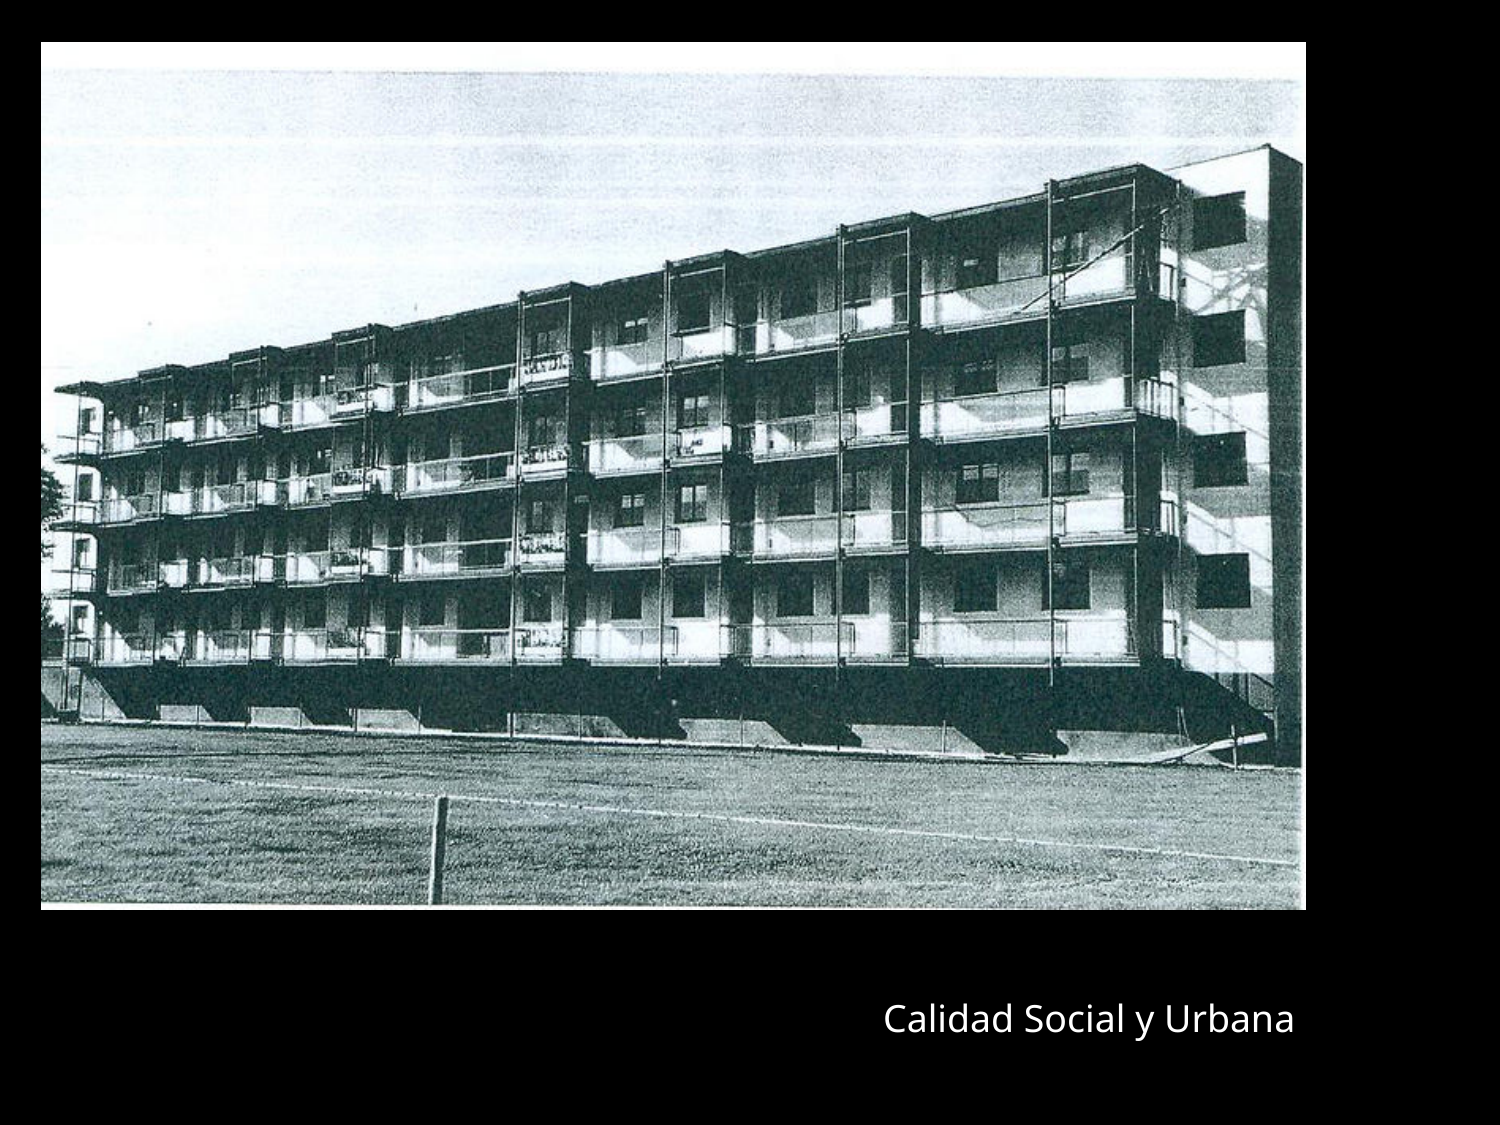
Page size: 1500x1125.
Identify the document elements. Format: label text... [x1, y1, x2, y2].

text_box Calidad Social y Urbana [868, 987, 1408, 1049]
picture [41, 42, 1306, 911]
